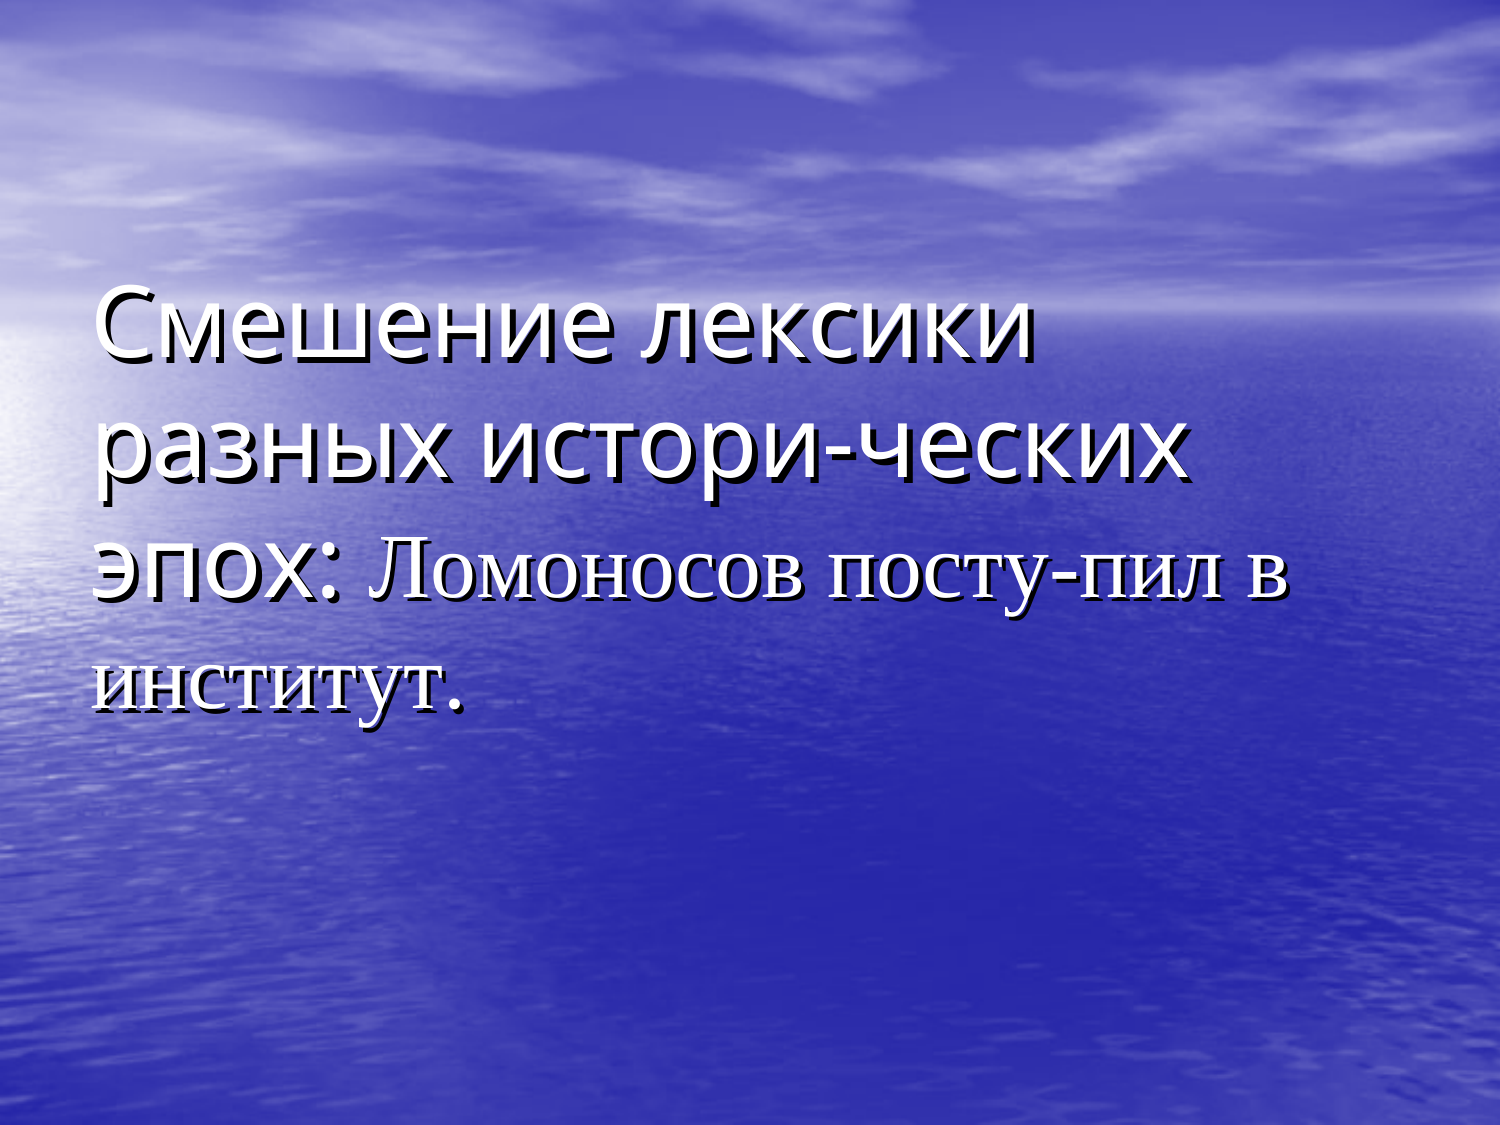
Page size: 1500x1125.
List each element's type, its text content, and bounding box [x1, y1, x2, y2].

title Смешение лексики разных истори-ческих эпох: Ломоносов посту-пил в институт. [75, 47, 1426, 1047]
